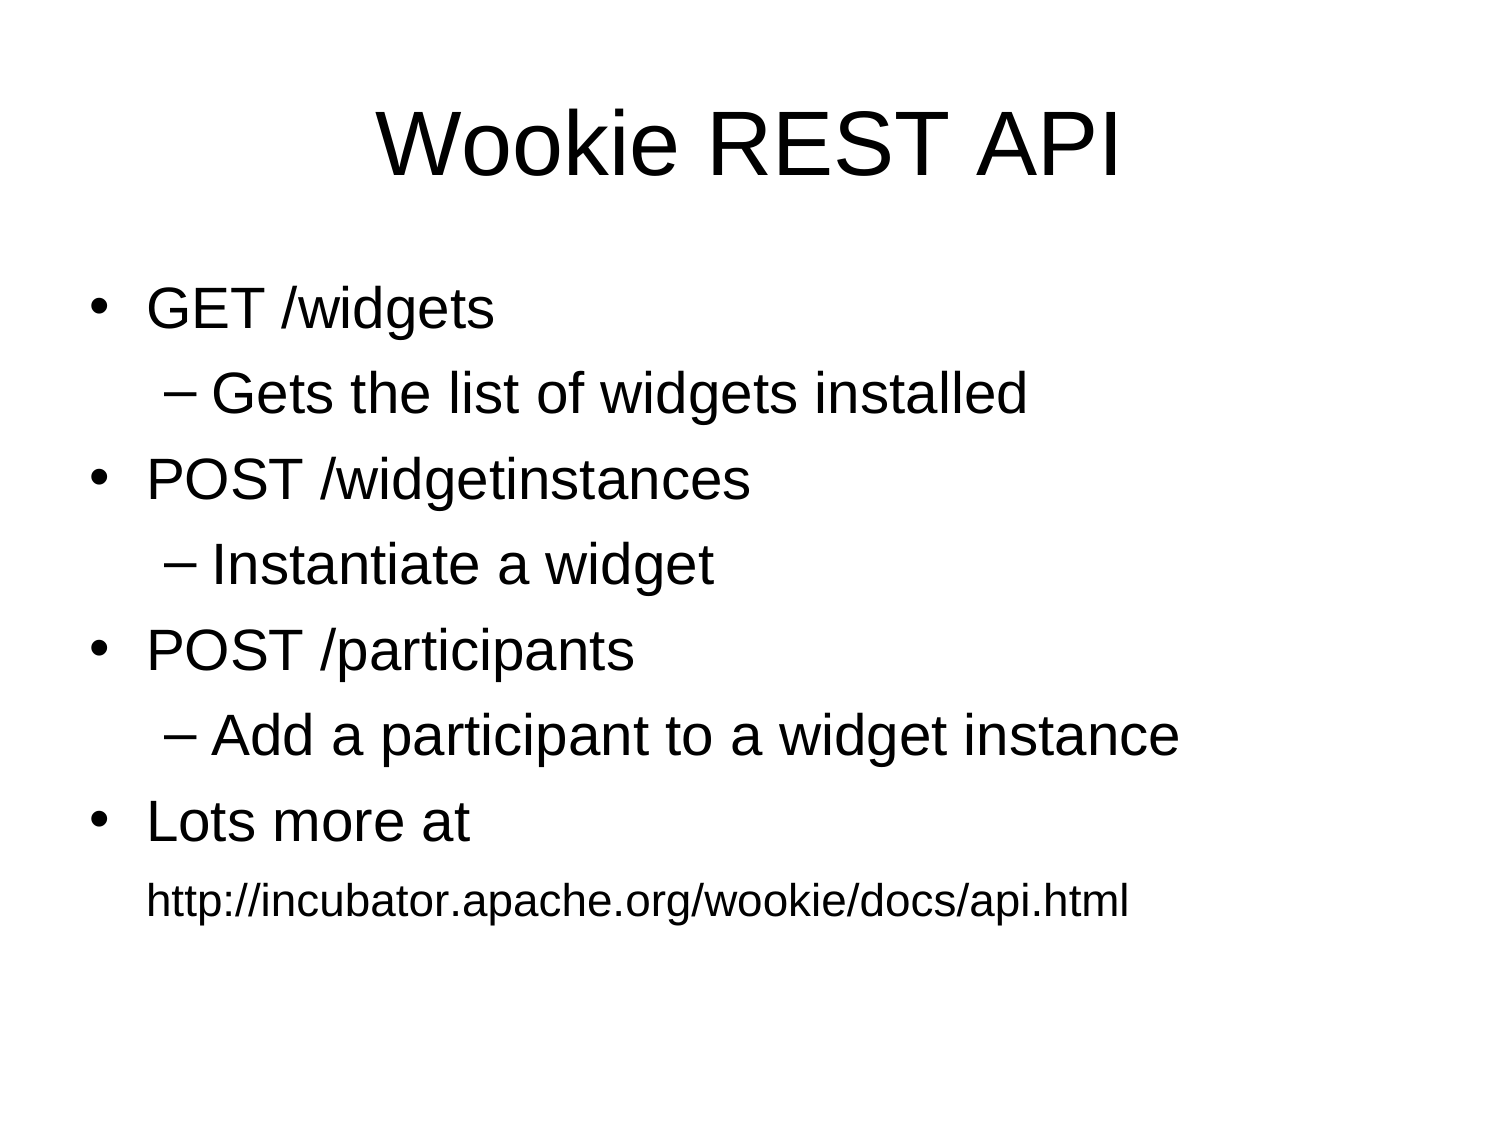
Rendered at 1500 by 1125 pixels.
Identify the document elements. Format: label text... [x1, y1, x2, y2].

title Wookie REST API [75, 44, 1426, 233]
list GET /widgets Gets the list of widgets installed POST /widgetinstances Instantiate a widget POST /participants Add a participant to a widget instance Lots more at http://incubator.apache.org/wookie/docs/api.html [75, 262, 1426, 1006]
